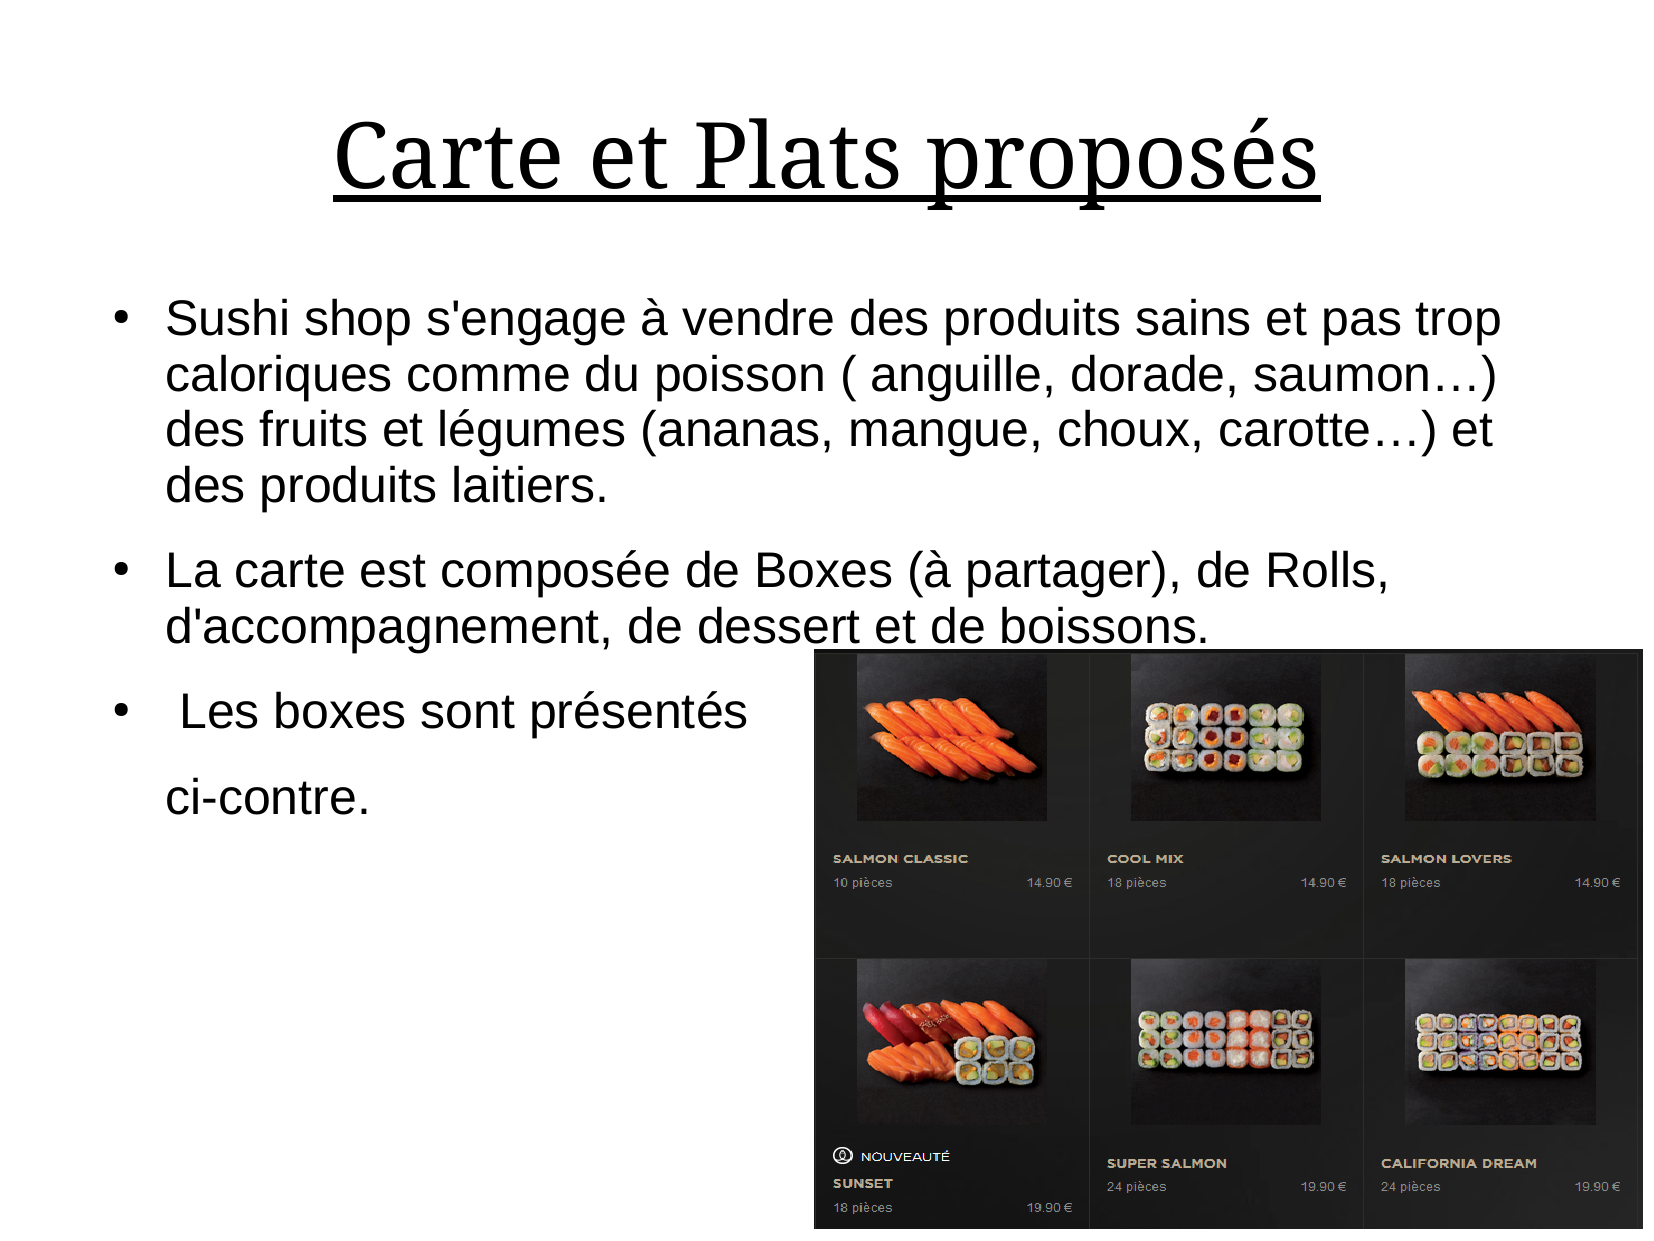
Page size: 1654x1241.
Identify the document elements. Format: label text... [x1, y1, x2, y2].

picture [814, 649, 1643, 1229]
list Sushi shop s'engage à vendre des produits sains et pas trop caloriques comme du poisson ( anguille, dorade, saumon…) des fruits et légumes (ananas, mangue, choux, carotte…) et des produits laitiers. La carte est composée de Boxes (à partager), de Rolls, d'accompagnement, de dessert et de boissons. Les boxes sont présentés ci-contre. [94, 290, 1583, 1010]
title Carte et Plats proposés [82, 49, 1571, 257]
